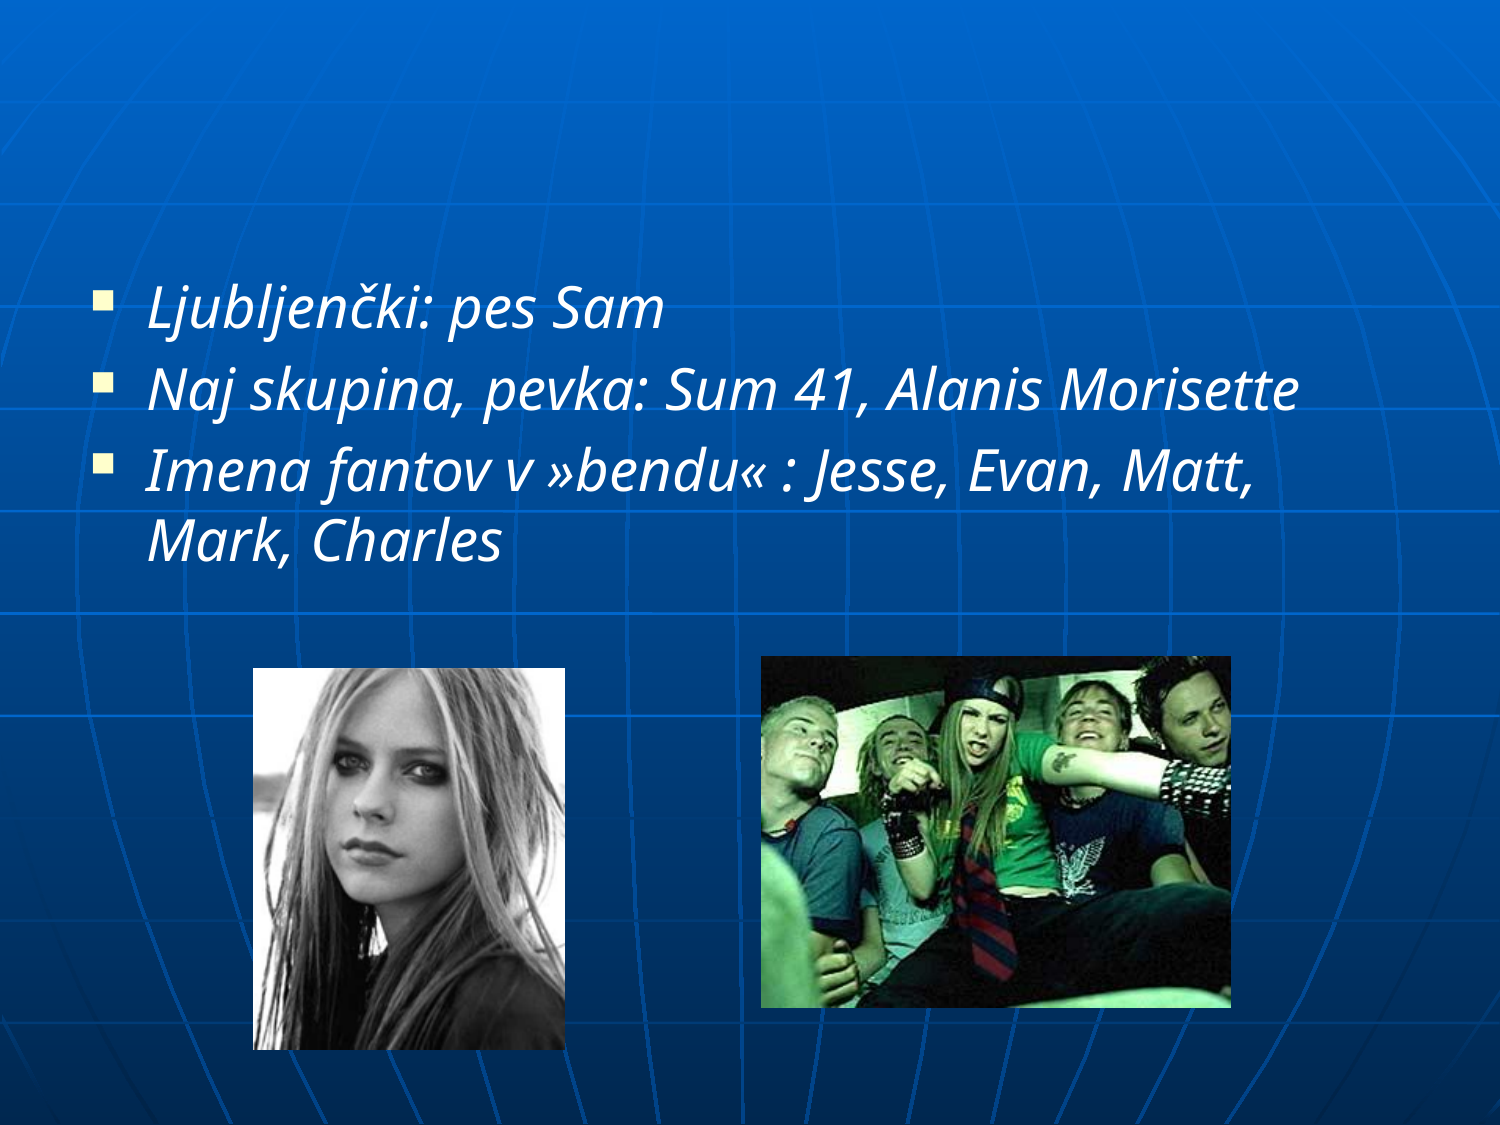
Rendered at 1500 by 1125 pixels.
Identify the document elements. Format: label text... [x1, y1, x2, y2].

picture [761, 656, 1231, 1009]
picture [253, 668, 565, 1050]
list Ljubljenčki: pes Sam Naj skupina, pevka: Sum 41, Alanis Morisette Imena fantov v »bendu« : Jesse, Evan, Matt, Mark, Charles [75, 262, 1425, 1006]
